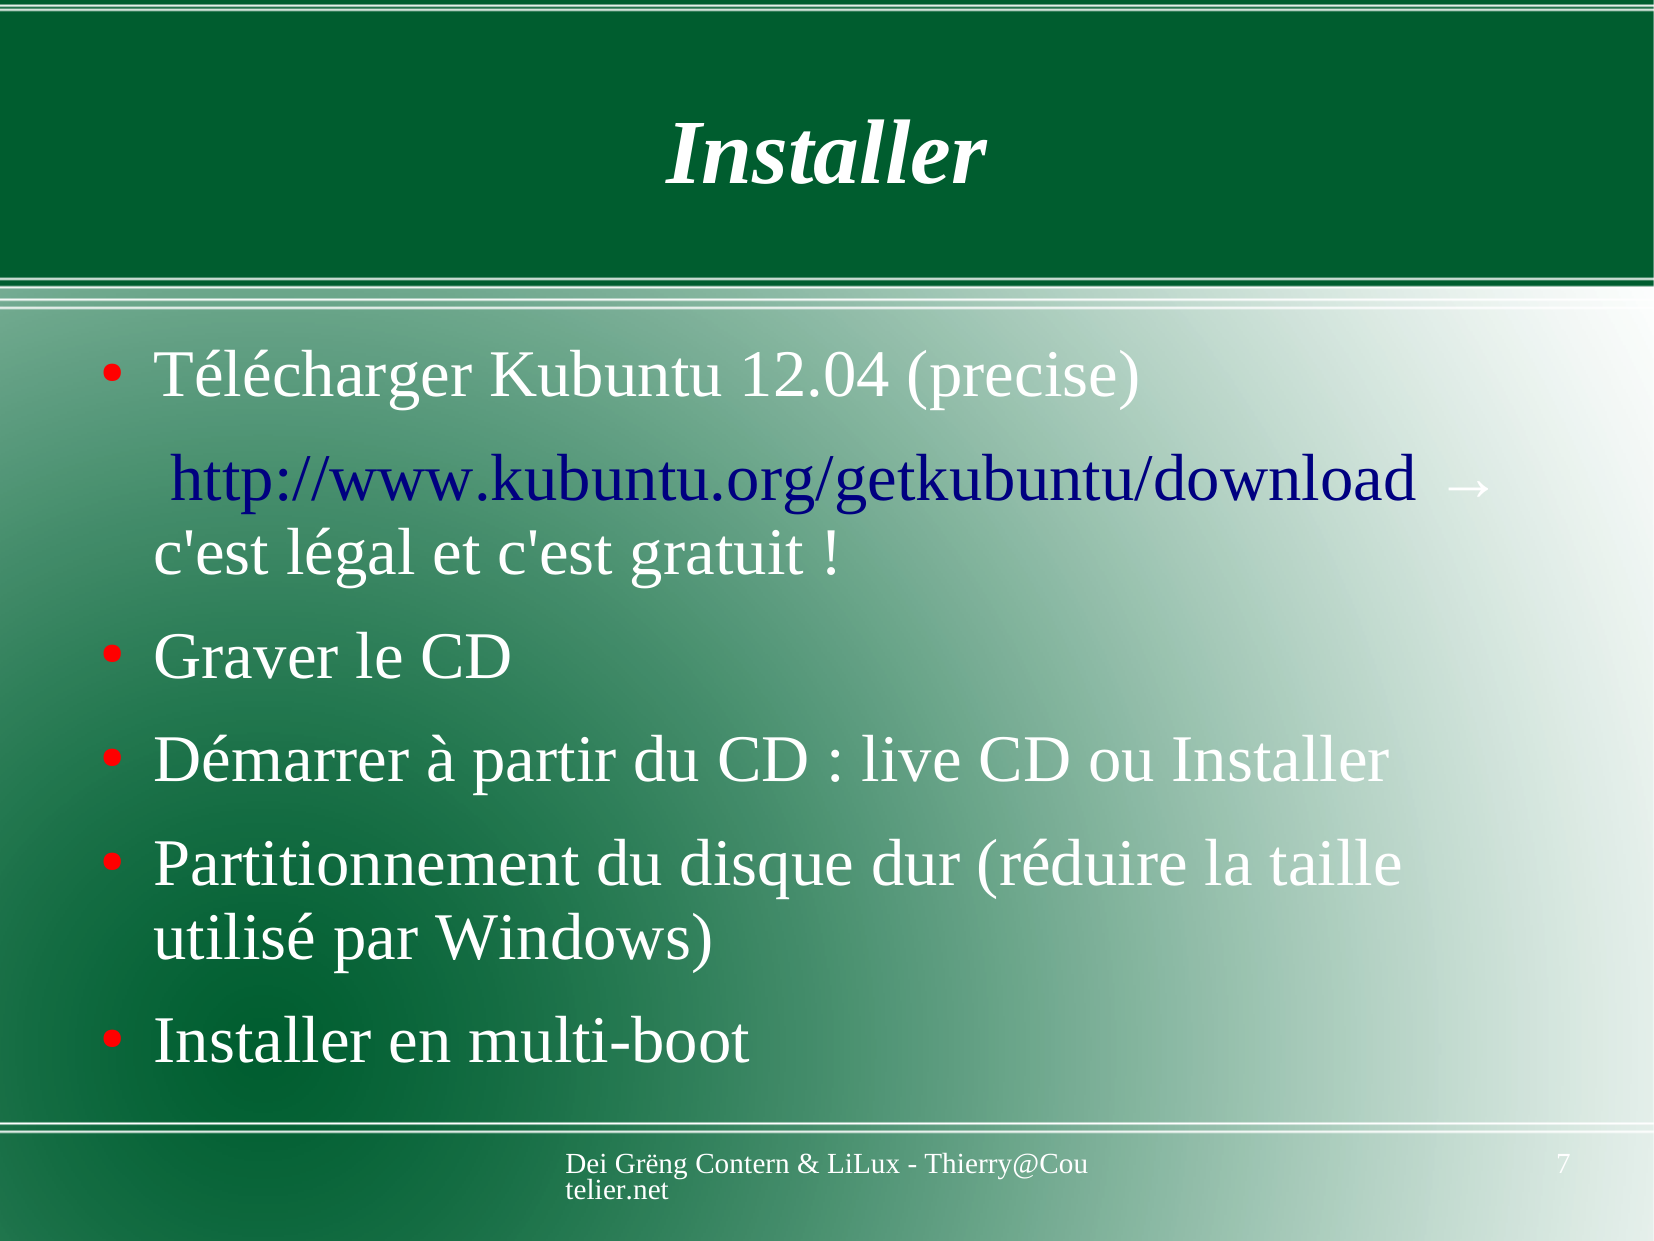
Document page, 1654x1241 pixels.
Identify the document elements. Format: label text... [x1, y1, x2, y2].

title Installer [82, 49, 1571, 257]
picture [0, 0, 1654, 1241]
list Télécharger Kubuntu 12.04 (precise) http://www.kubuntu.org/getkubuntu/download → c'est légal et c'est gratuit ! Graver le CD Démarrer à partir du CD : live CD ou Installer Partitionnement du disque dur (réduire la taille utilisé par Windows) Installer en multi-boot [82, 337, 1571, 1078]
